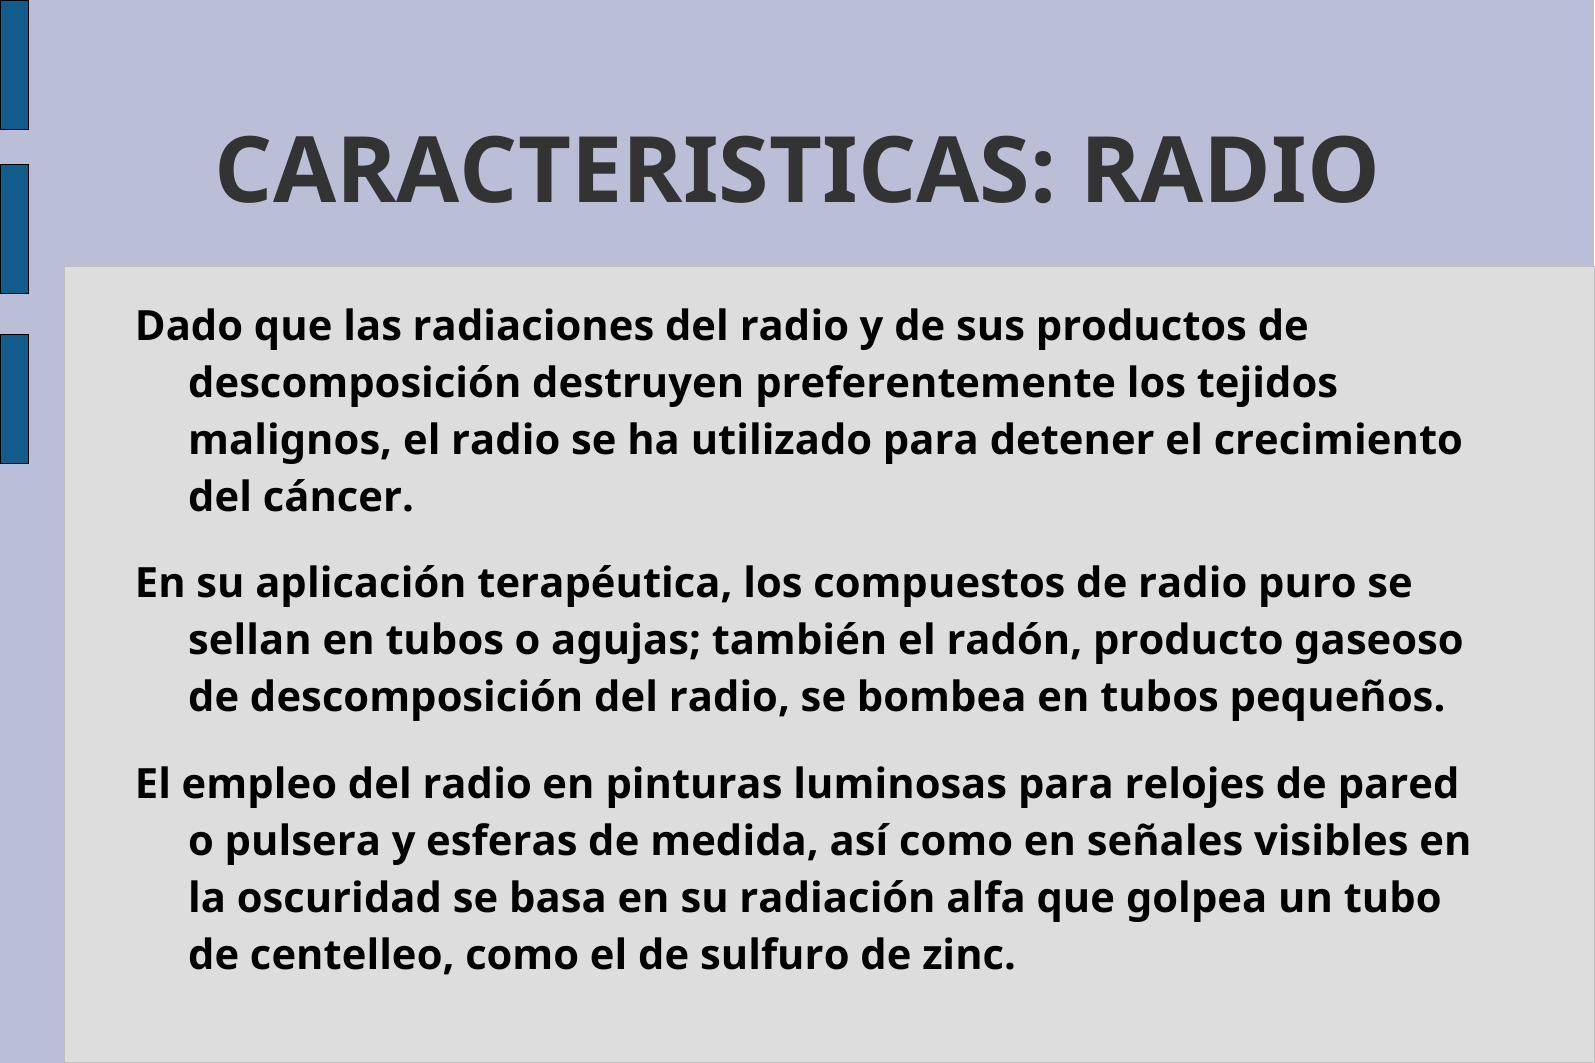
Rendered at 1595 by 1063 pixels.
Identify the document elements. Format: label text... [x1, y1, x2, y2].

title CARACTERISTICAS: RADIO [117, 78, 1479, 256]
list Dado que las radiaciones del radio y de sus productos de descomposición destruyen preferentemente los tejidos malignos, el radio se ha utilizado para detener el crecimiento del cáncer. En su aplicación terapéutica, los compuestos de radio puro se sellan en tubos o agujas; también el radón, producto gaseoso de descomposición del radio, se bombea en tubos pequeños. El empleo del radio en pinturas luminosas para relojes de pared o pulsera y esferas de medida, así como en señales visibles en la oscuridad se basa en su radiación alfa que golpea un tubo de centelleo, como el de sulfuro de zinc. [117, 295, 1479, 996]
